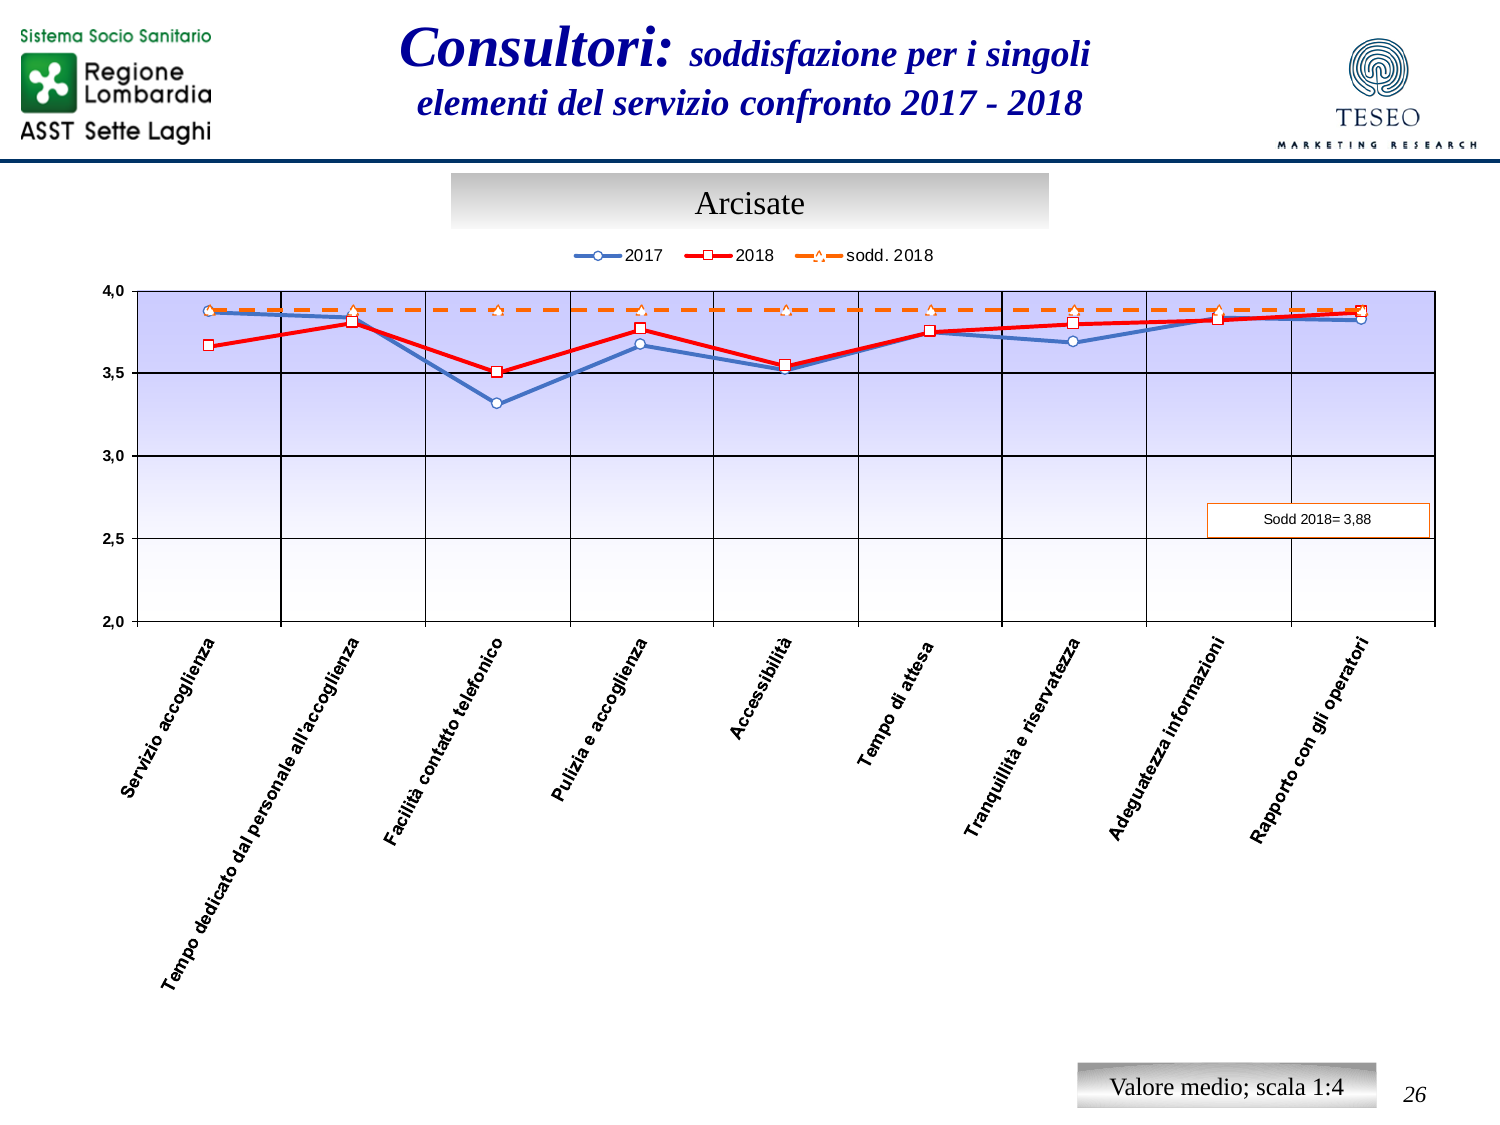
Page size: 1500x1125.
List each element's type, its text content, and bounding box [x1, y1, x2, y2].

text_box Arcisate [451, 173, 1049, 229]
picture [61, 230, 1439, 1013]
picture [1294, 30, 1481, 149]
text_box Valore medio; scala 1:4 [1077, 1062, 1377, 1108]
text_box Consultori: soddisfazione per i singoli elementi del servizio confronto 2017 - 2018 [206, 25, 1294, 151]
picture [21, 26, 206, 148]
